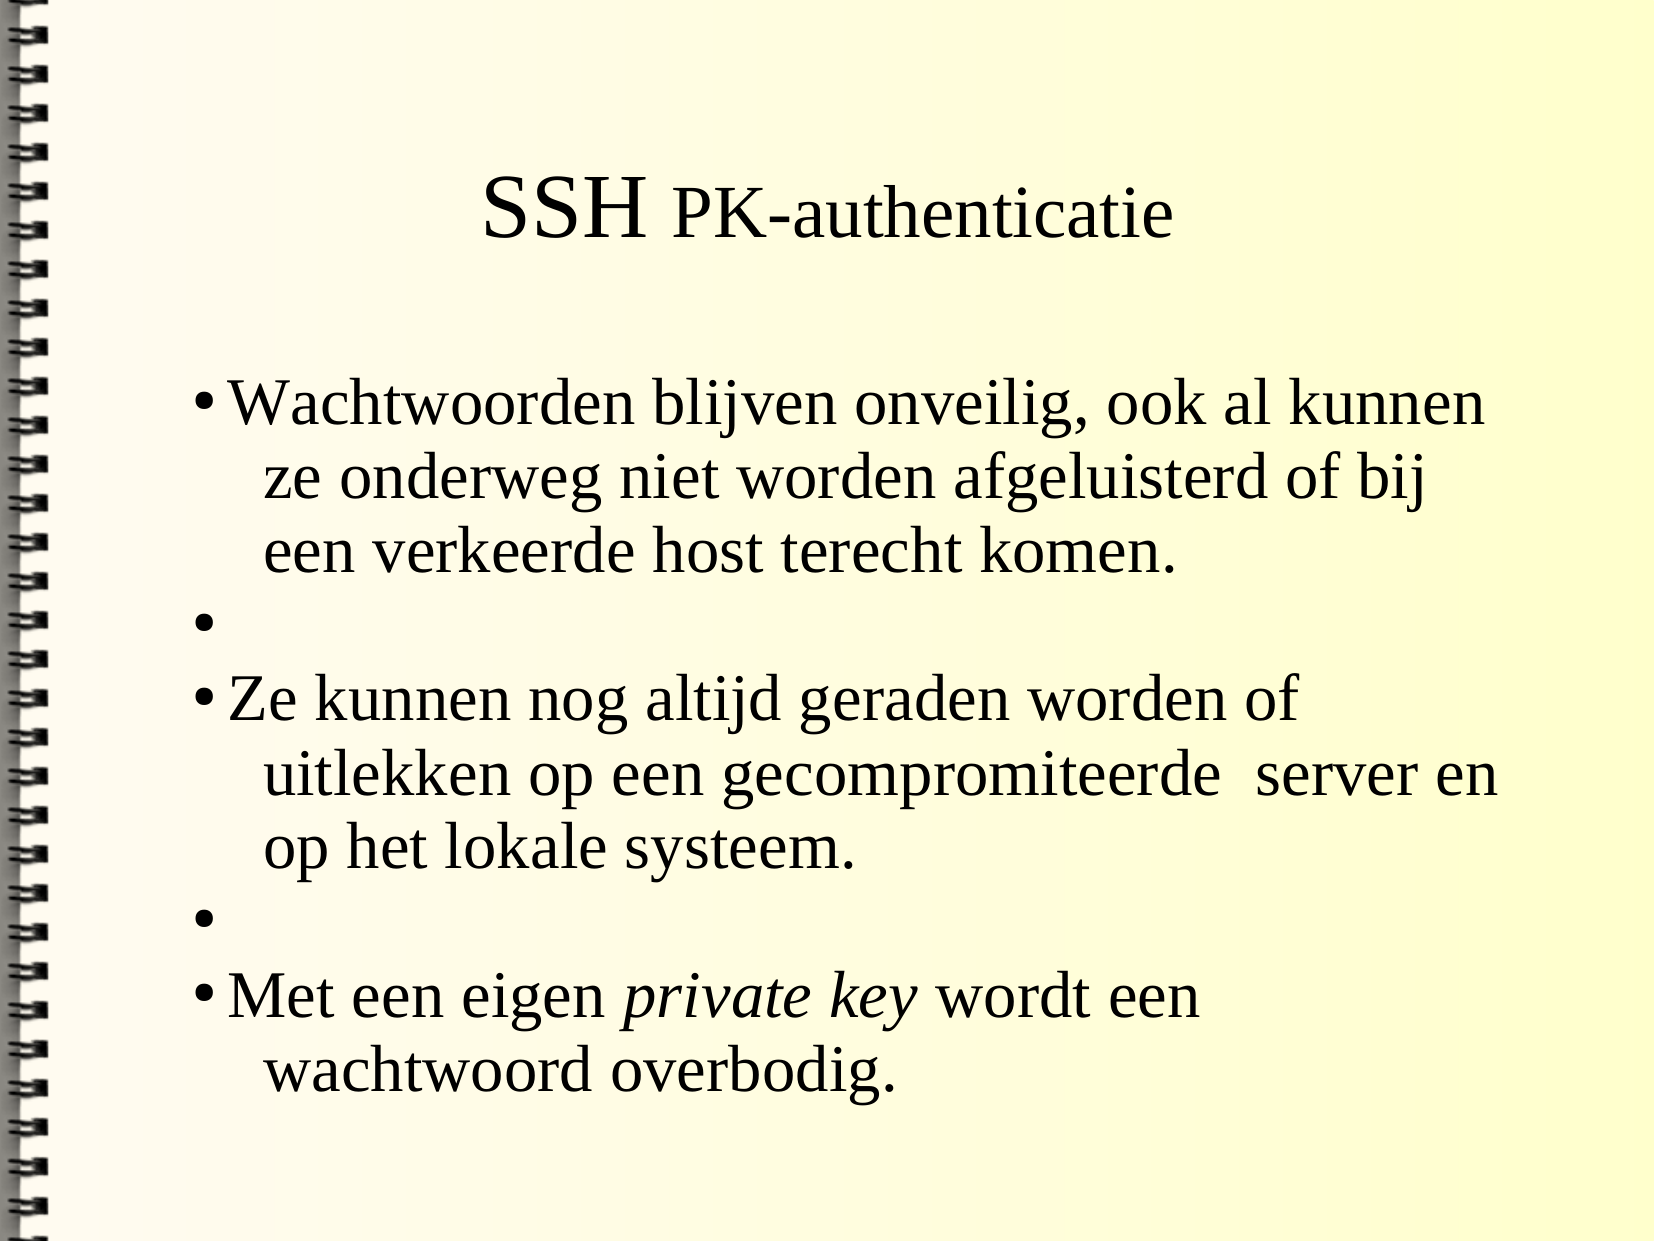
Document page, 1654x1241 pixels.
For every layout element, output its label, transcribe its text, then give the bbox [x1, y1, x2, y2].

title SSH PK-authenticatie [121, 102, 1534, 311]
picture [0, 0, 1654, 1241]
subtitle Wachtwoorden blijven onveilig, ook al kunnen ze onderweg niet worden afgeluisterd of bij een verkeerde host terecht komen. Ze kunnen nog altijd geraden worden of uitlekken op een gecompromiteerde server en op het lokale systeem. Met een eigen private key wordt een wachtwoord overbodig. [121, 344, 1534, 1127]
